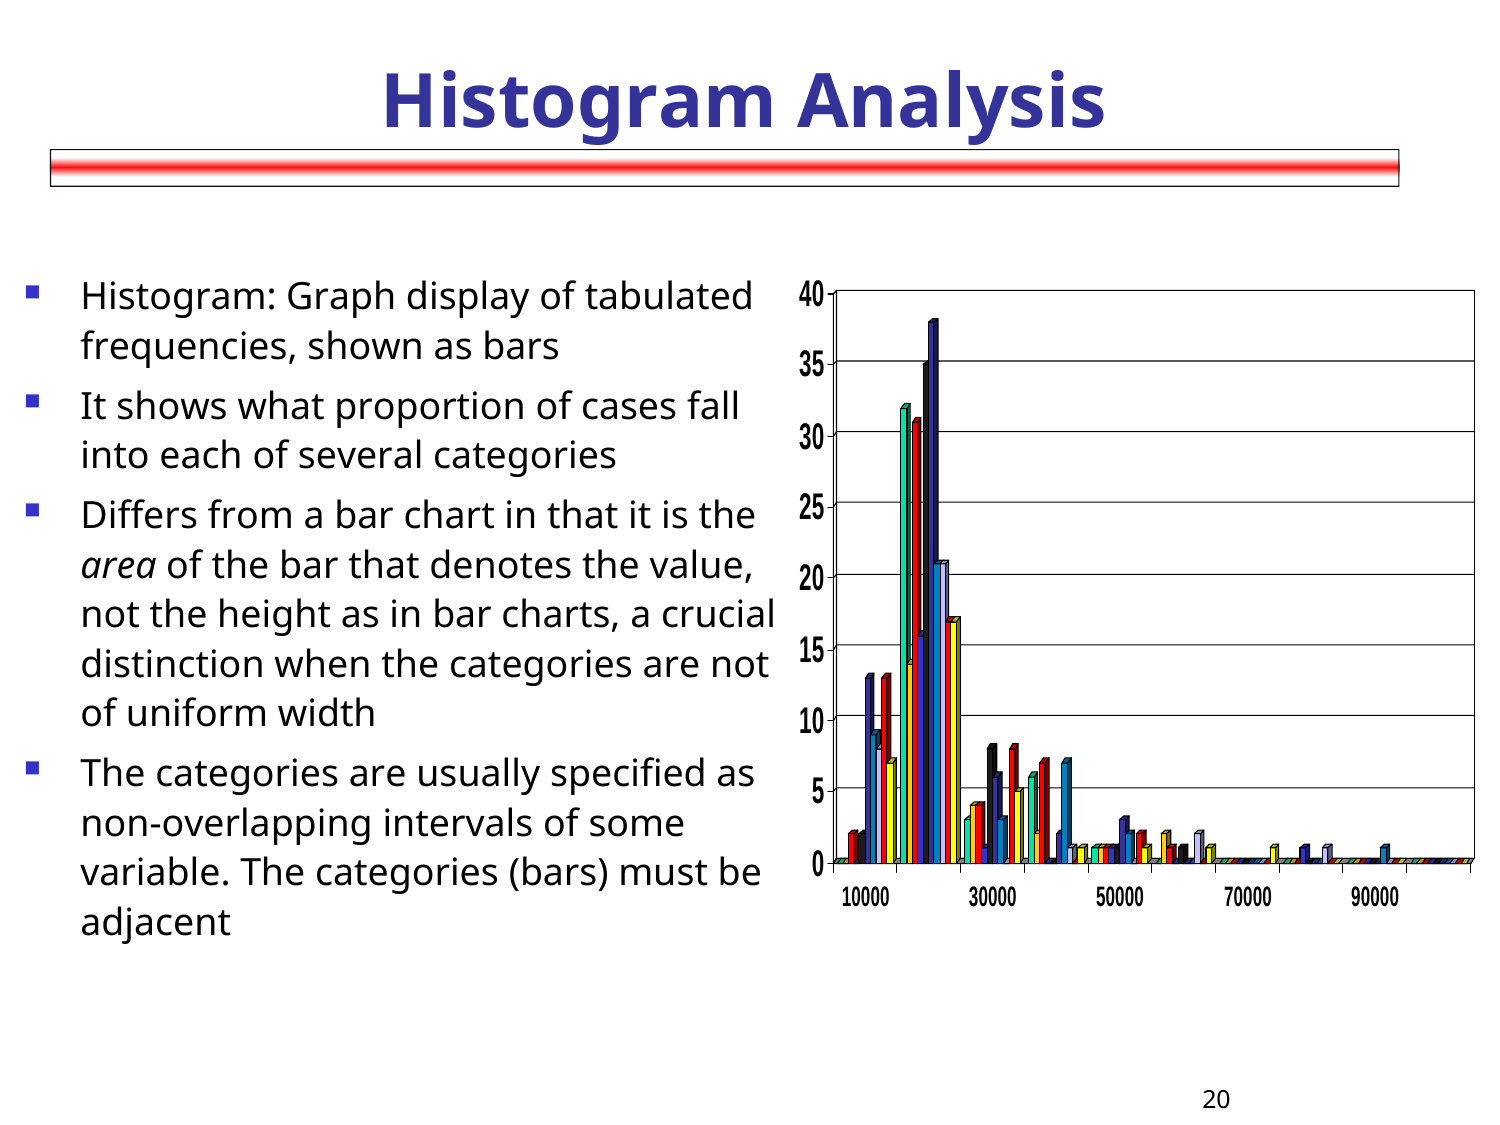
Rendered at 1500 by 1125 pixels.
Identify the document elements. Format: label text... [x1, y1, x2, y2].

text_box <number> [1187, 1062, 1500, 1125]
list Histogram: Graph display of tabulated frequencies, shown as bars It shows what proportion of cases fall into each of several categories Differs from a bar chart in that it is the area of the bar that denotes the value, not the height as in bar charts, a crucial distinction when the categories are not of uniform width The categories are usually specified as non-overlapping intervals of some variable. The categories (bars) must be adjacent [9, 260, 805, 1111]
title Histogram Analysis [24, 44, 1463, 150]
text_box [750, 237, 1500, 951]
